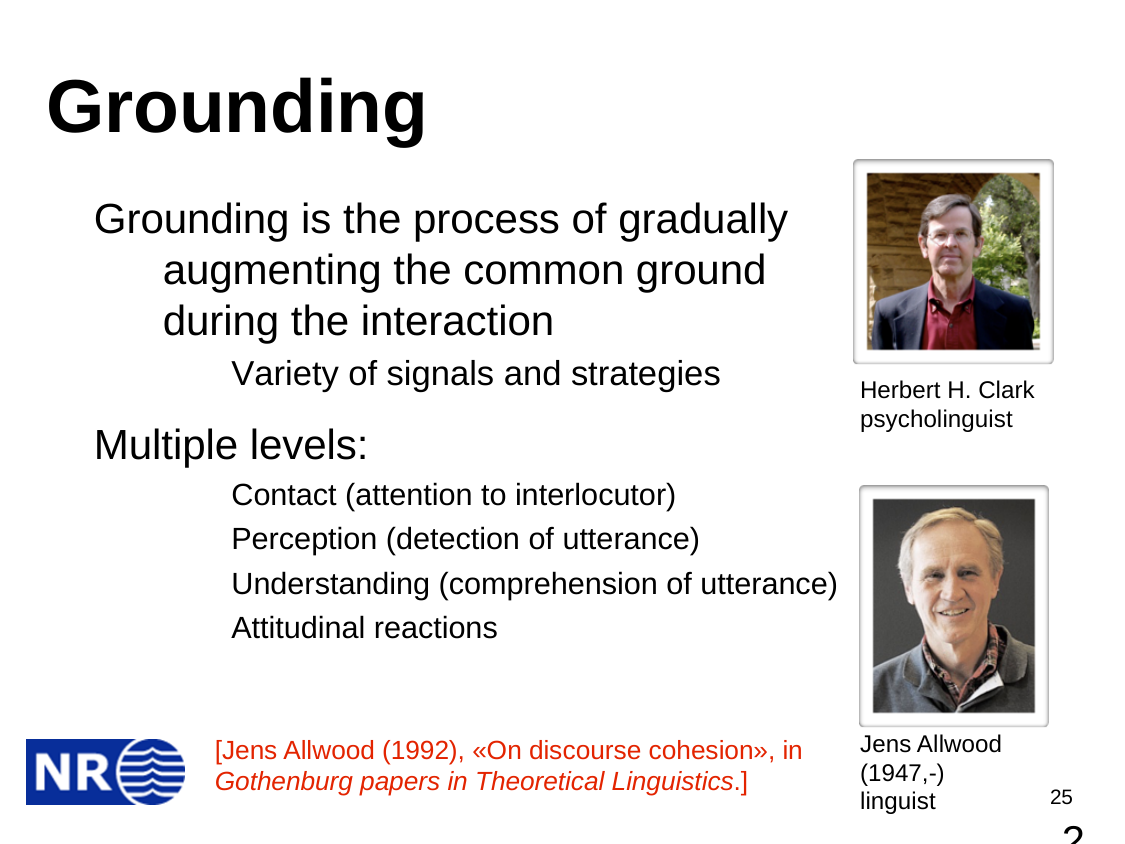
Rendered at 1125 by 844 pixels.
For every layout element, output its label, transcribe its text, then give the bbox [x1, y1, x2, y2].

picture [859, 485, 1049, 722]
title Grounding [30, 32, 1095, 157]
list Grounding is the process of gradually augmenting the common ground during the interaction Variety of signals and strategies Multiple levels: Contact (attention to interlocutor) Perception (detection of utterance) Understanding (comprehension of utterance) Attitudinal reactions [10, 184, 861, 691]
text_box [Jens Allwood (1992), «On discourse cohesion», in Gothenburg papers in Theoretical Linguistics.] [210, 727, 824, 801]
text_box Jens Allwood (1947,-) linguist [855, 722, 1084, 820]
text_box [1046, 776, 1116, 834]
text_box Herbert H. Clark psycholinguist [855, 370, 1061, 438]
picture [853, 159, 1054, 364]
